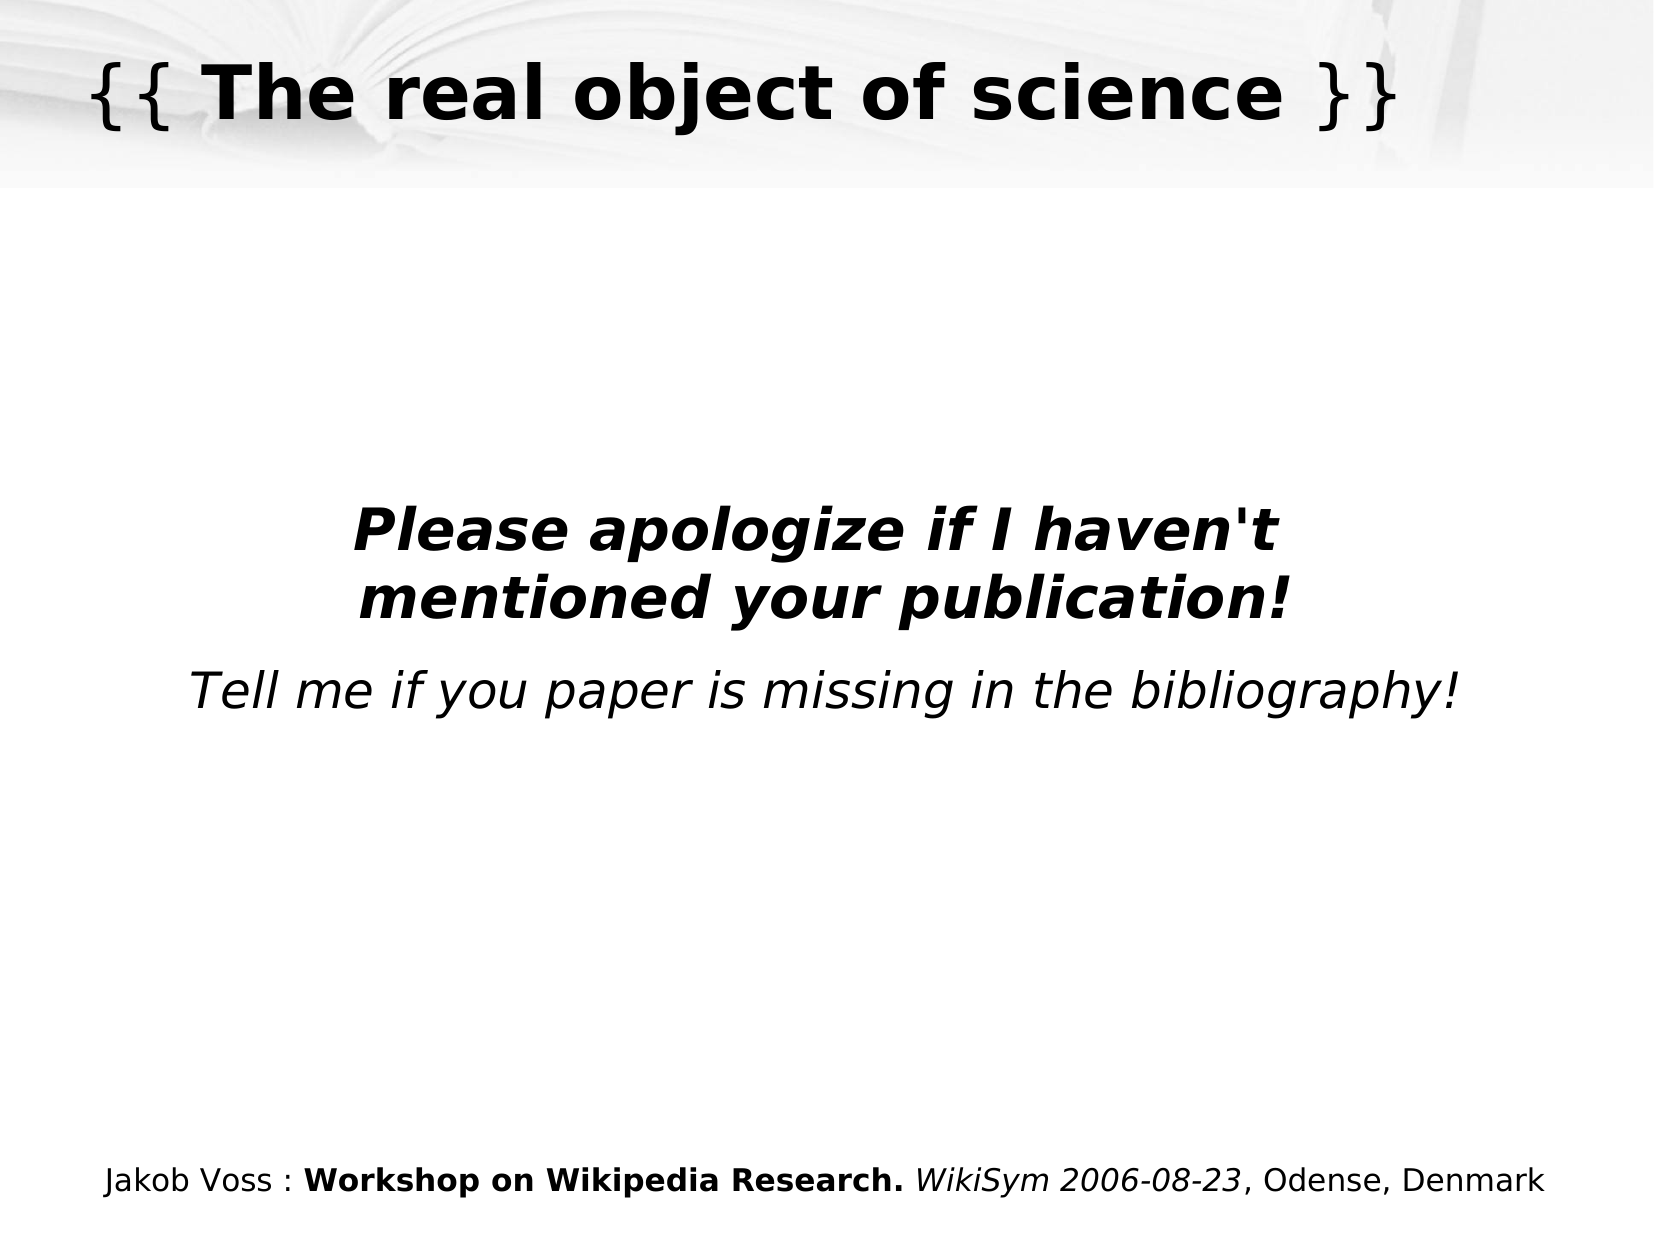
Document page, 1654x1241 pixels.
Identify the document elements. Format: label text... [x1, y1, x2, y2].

title {{ The real object of science }} [82, 37, 1571, 151]
list Please apologize if I haven't mentioned your publication! Tell me if you paper is missing in the bibliography! [82, 496, 1571, 1091]
picture [0, 0, 1654, 188]
